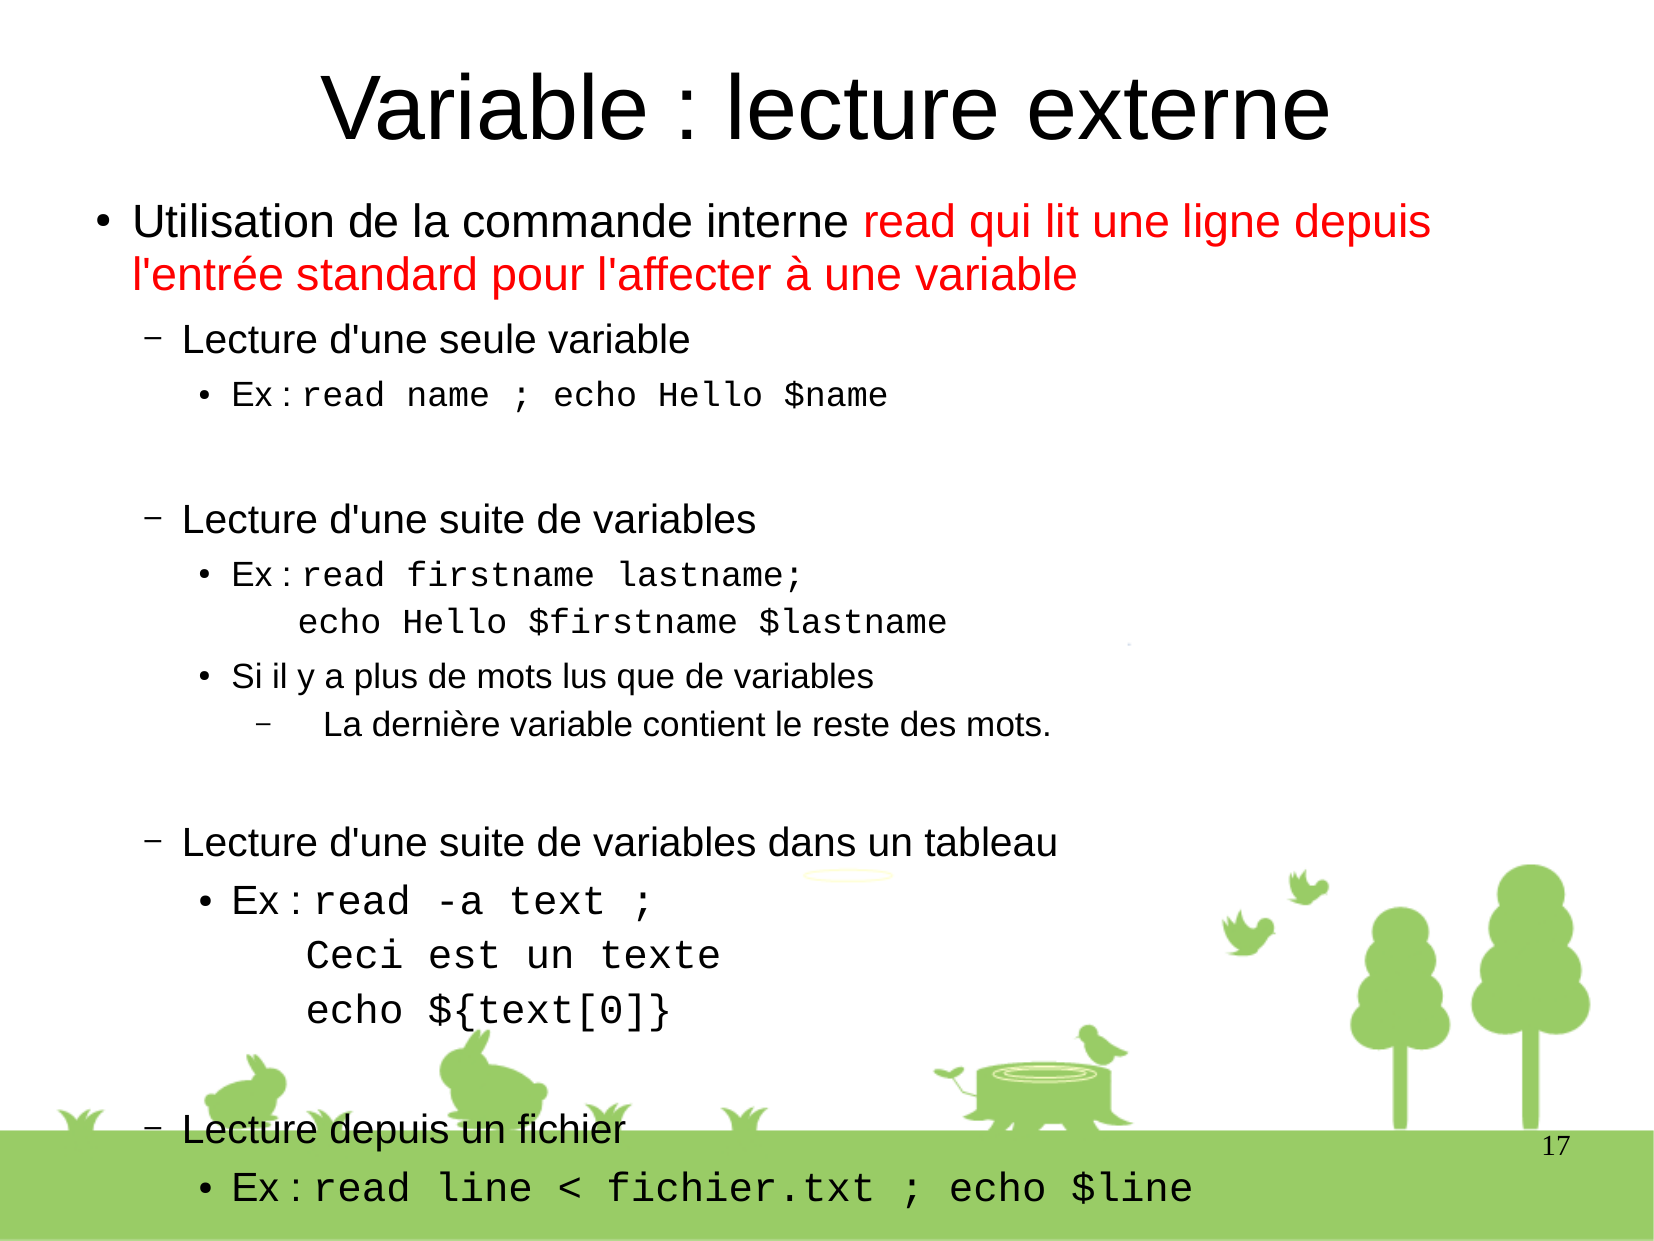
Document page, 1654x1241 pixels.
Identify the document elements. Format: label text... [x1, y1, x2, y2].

picture [0, 0, 1654, 1241]
title Variable : lecture externe [82, 49, 1571, 166]
list Utilisation de la commande interne read qui lit une ligne depuis l'entrée standard pour l'affecter à une variable Lecture d'une seule variable Ex : read name ; echo Hello $name Lecture d'une suite de variables Ex : read firstname lastname; echo Hello $firstname $lastname Si il y a plus de mots lus que de variables La dernière variable contient le reste des mots. Lecture d'une suite de variables dans un tableau Ex : read -a text ; Ceci est un texte echo ${text[0]} Lecture depuis un fichier Ex : read line < fichier.txt ; echo $line [82, 195, 1538, 1217]
